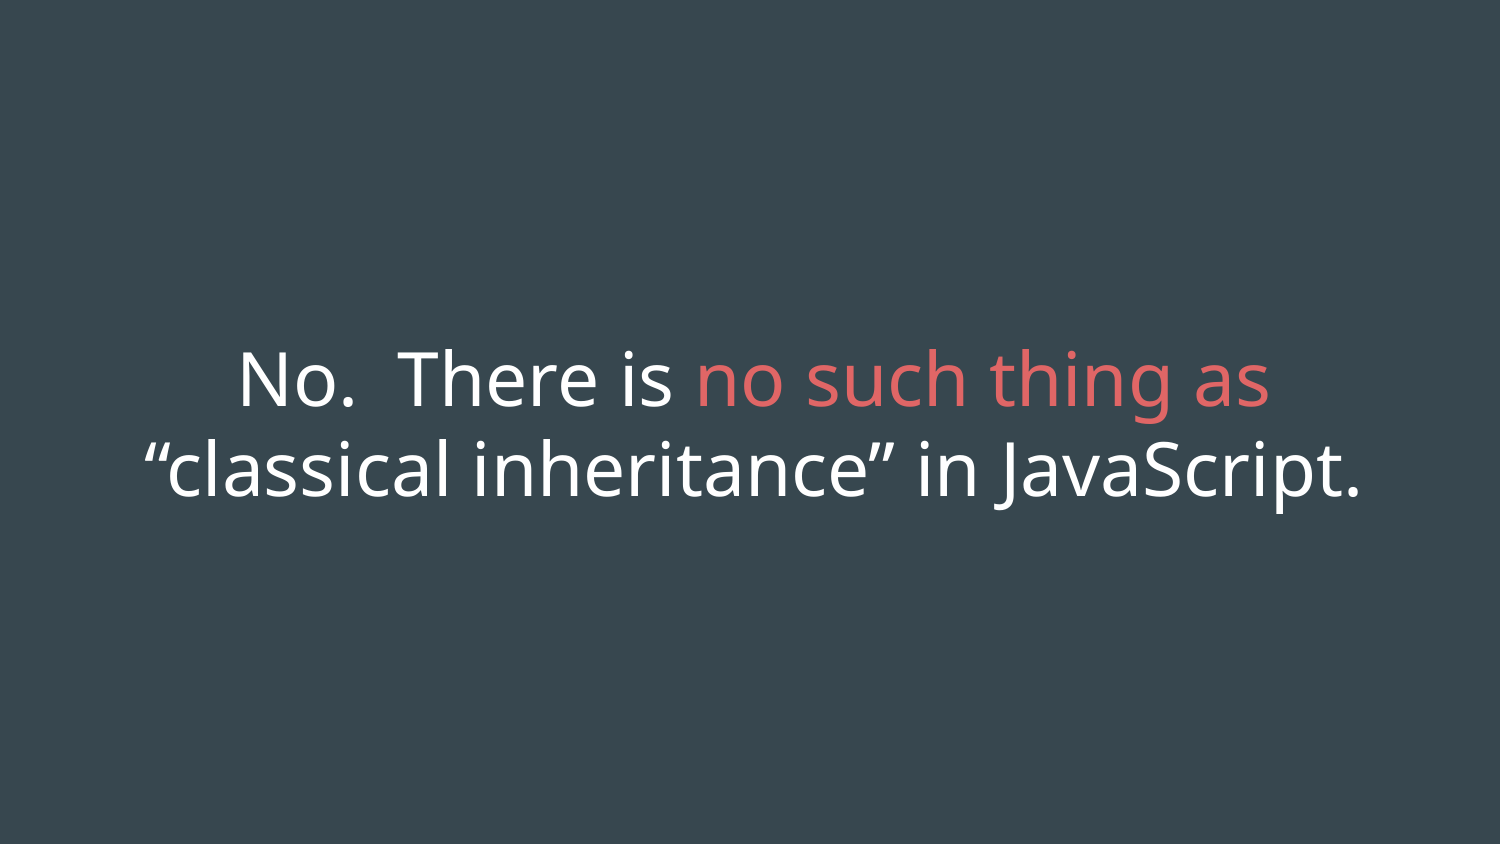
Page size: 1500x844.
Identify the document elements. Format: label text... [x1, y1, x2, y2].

title No. There is no such thing as “classical inheritance” in JavaScript. [110, 351, 1399, 493]
